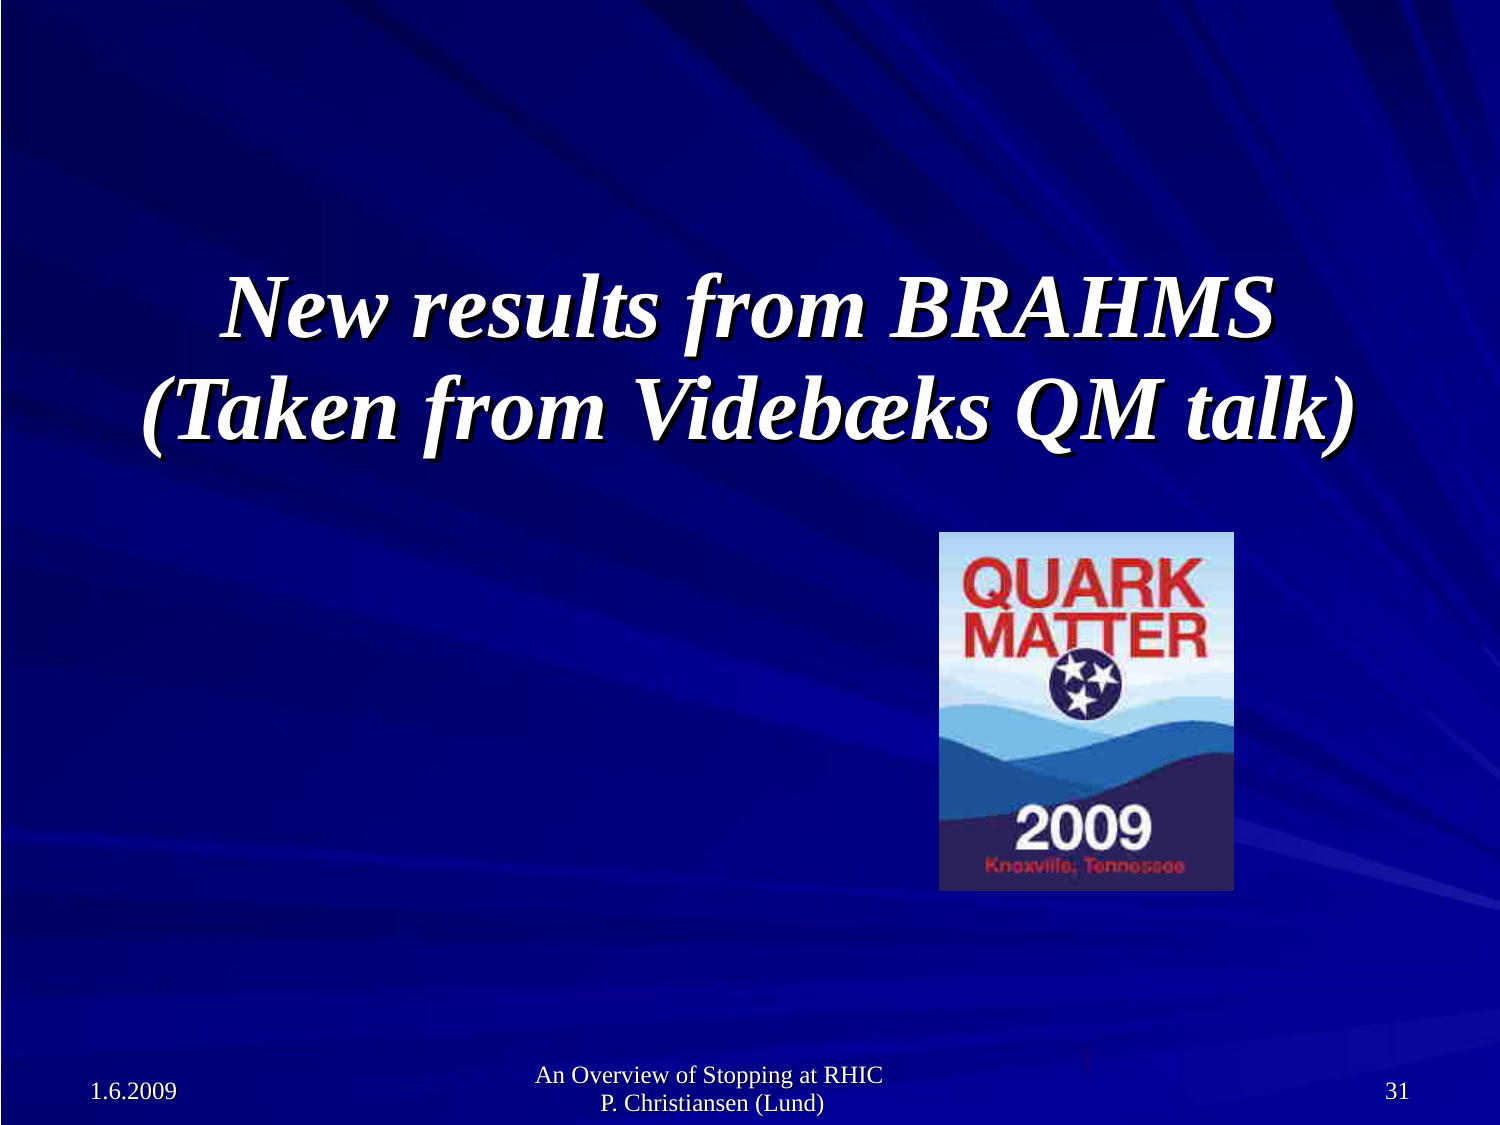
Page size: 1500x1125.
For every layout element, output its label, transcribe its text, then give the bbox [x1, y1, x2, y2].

picture [1, 0, 1500, 1125]
title New results from BRAHMS (Taken from Videbæks QM talk) [75, 255, 1425, 459]
